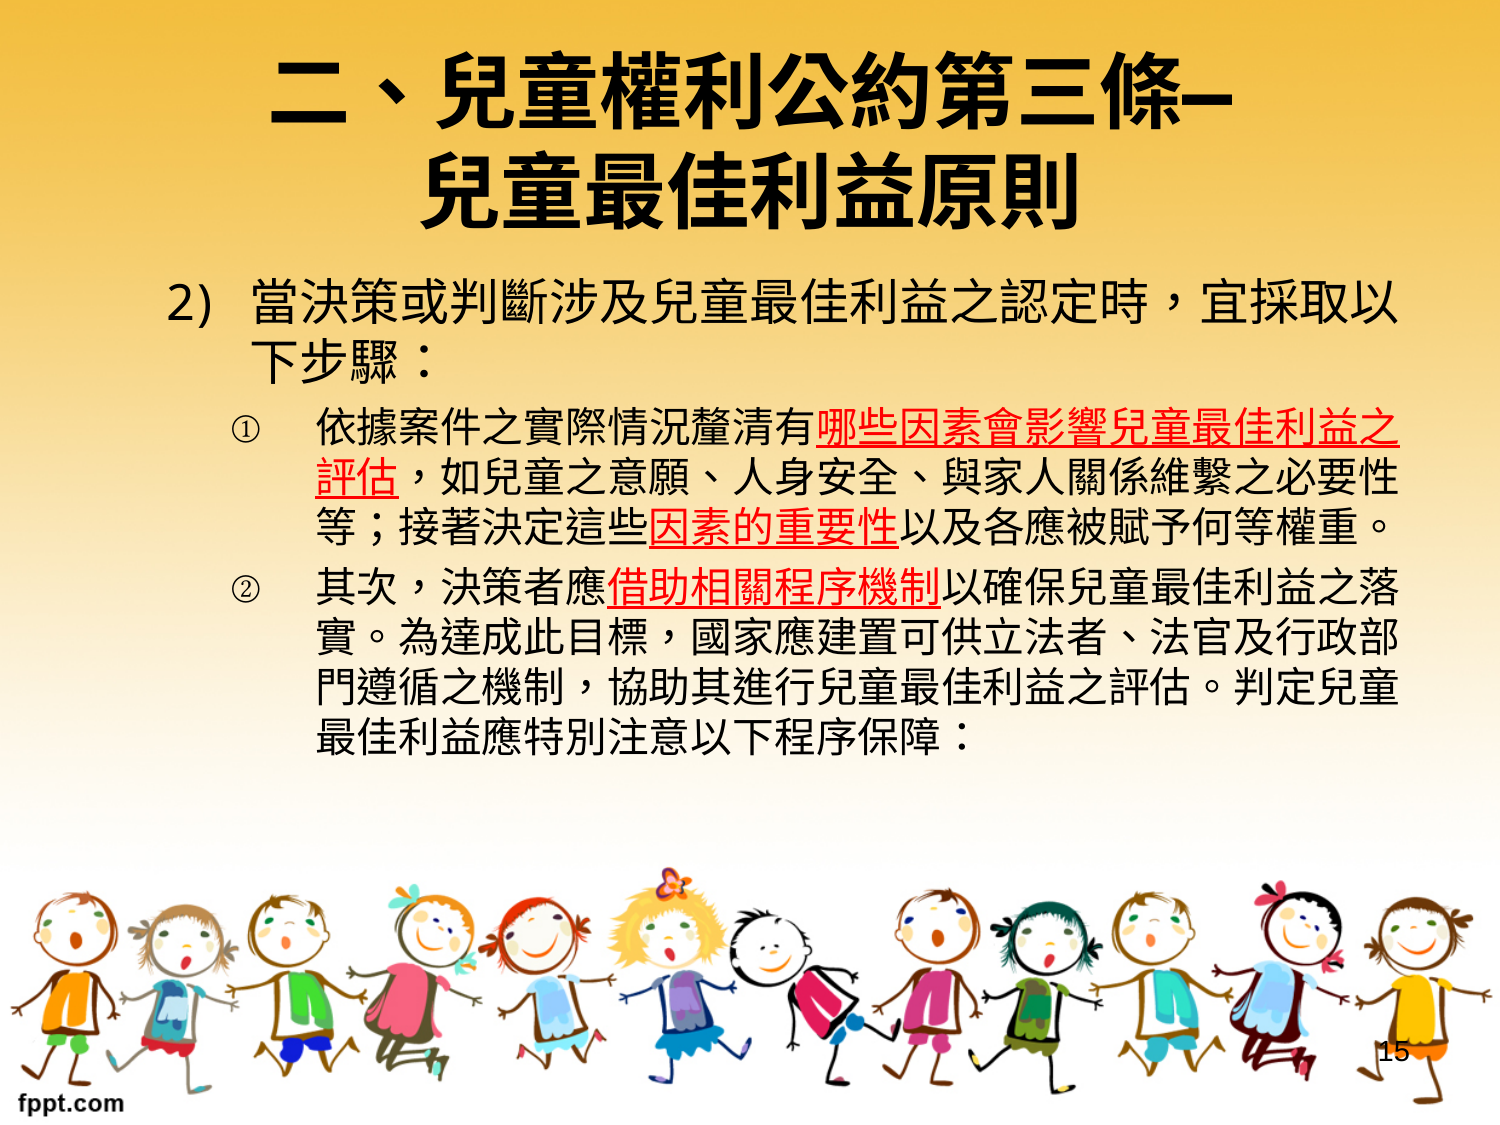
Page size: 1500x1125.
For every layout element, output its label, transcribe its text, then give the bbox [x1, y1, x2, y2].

list 當決策或判斷涉及兒童最佳利益之認定時，宜採取以下步驟： 依據案件之實際情況釐清有哪些因素會影響兒童最佳利益之評估，如兒童之意願、人身安全、與家人關係維繫之必要性等；接著決定這些因素的重要性以及各應被賦予何等權重。 其次，決策者應借助相關程序機制以確保兒童最佳利益之落實。為達成此目標，國家應建置可供立法者、法官及行政部門遵循之機制，協助其進行兒童最佳利益之評估。判定兒童最佳利益應特別注意以下程序保障： [75, 262, 1426, 1005]
text_box <編號> [1074, 1024, 1426, 1103]
title 二、兒童權利公約第三條— 兒童最佳利益原則 [75, 45, 1426, 233]
picture [0, 0, 1500, 1125]
